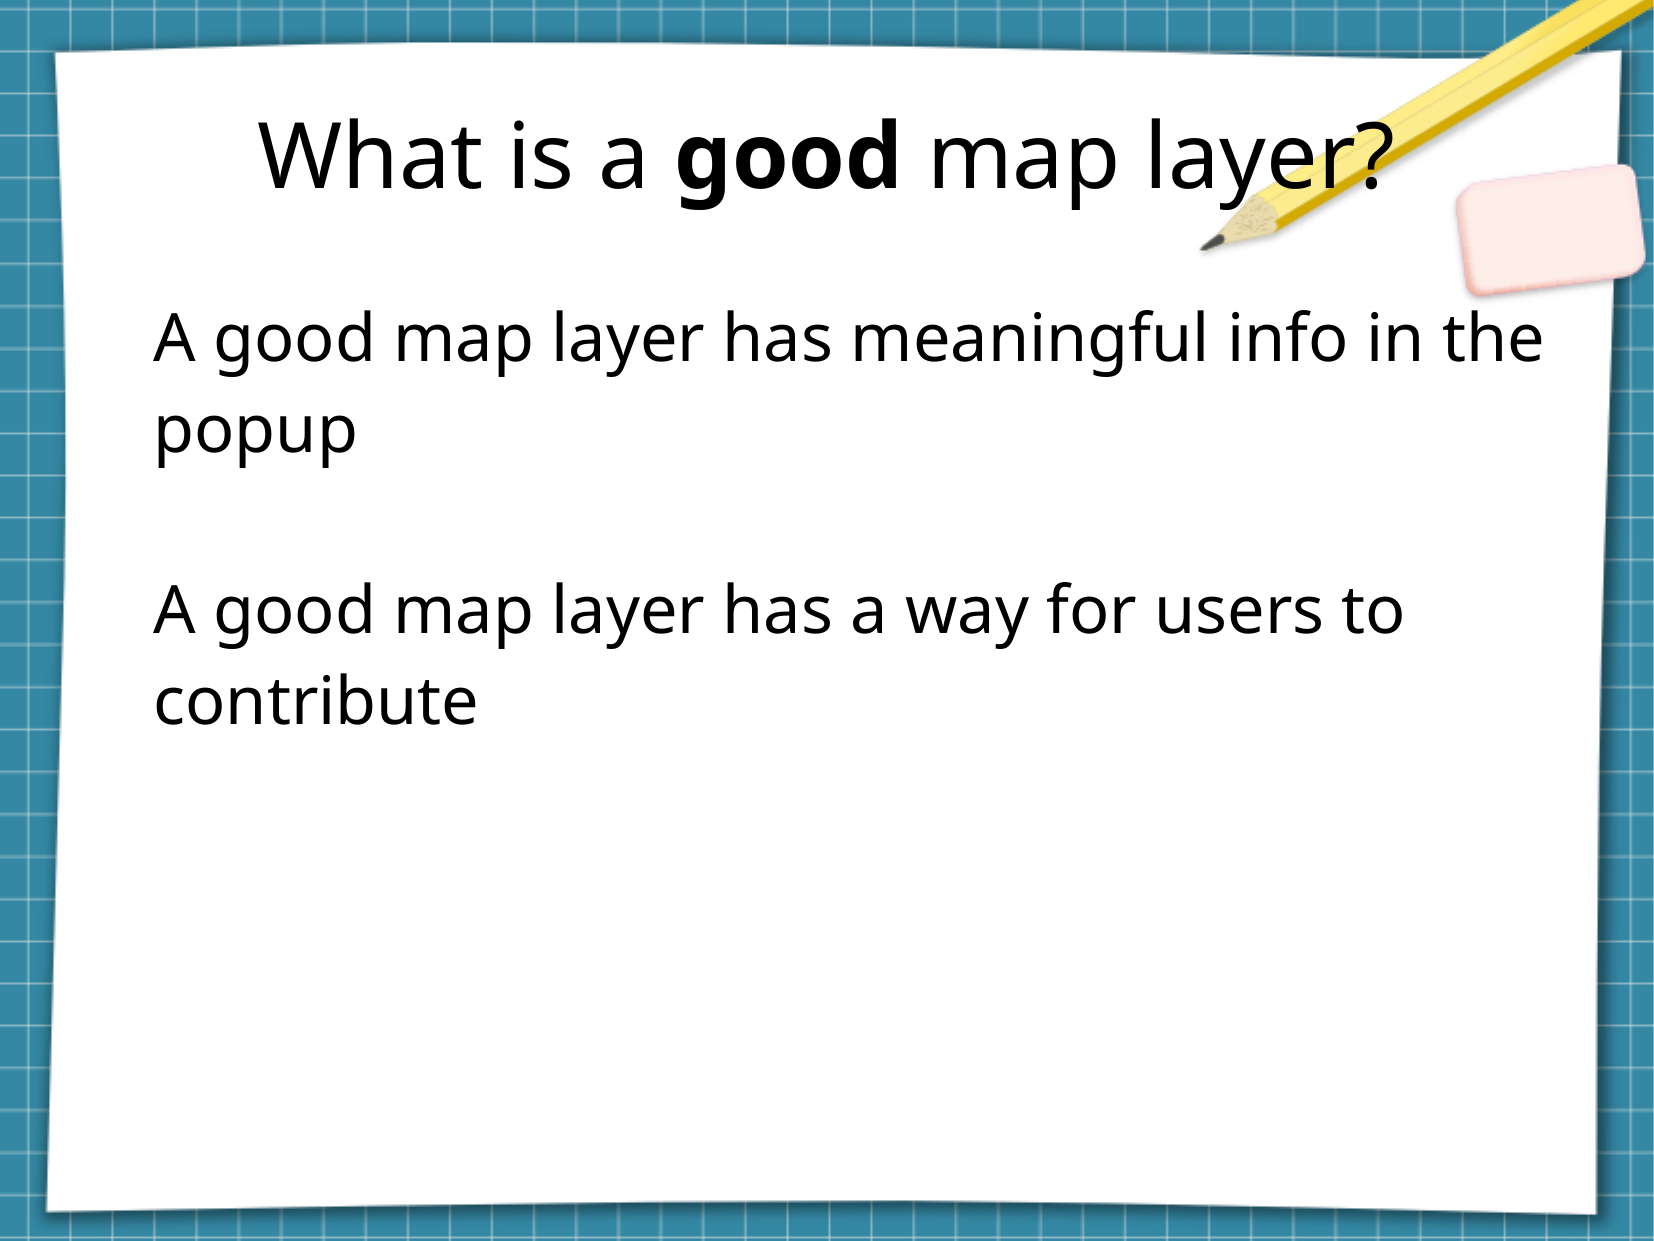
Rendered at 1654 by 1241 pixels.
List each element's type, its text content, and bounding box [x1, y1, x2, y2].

list A good map layer has meaningful info in the popup A good map layer has a way for users to contribute [82, 290, 1571, 1010]
picture [0, 0, 1654, 1241]
title What is a good map layer? [82, 49, 1571, 257]
